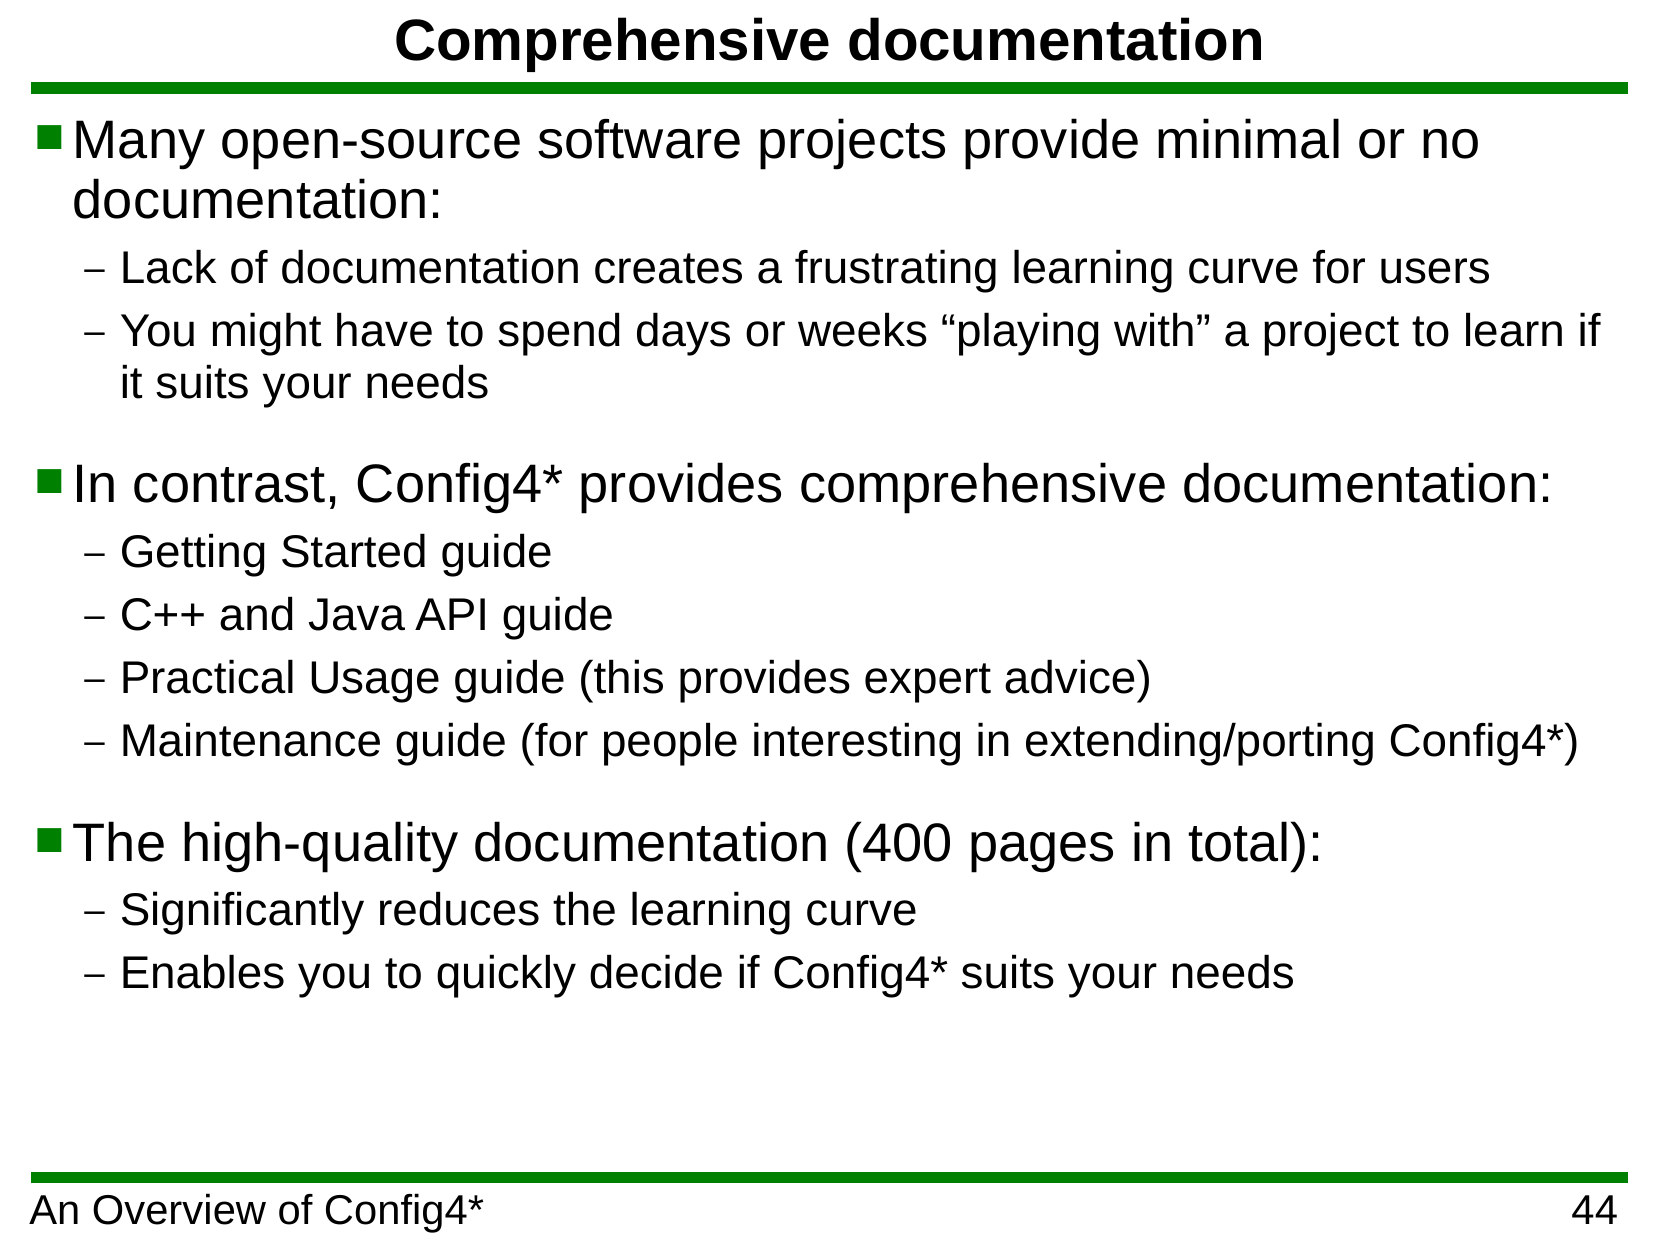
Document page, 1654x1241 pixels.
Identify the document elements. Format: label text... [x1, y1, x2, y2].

title Comprehensive documentation [31, 7, 1629, 73]
list Many open-source software projects provide minimal or no documentation: Lack of documentation creates a frustrating learning curve for users You might have to spend days or weeks “playing with” a project to learn if it suits your needs In contrast, Config4* provides comprehensive documentation: Getting Started guide C++ and Java API guide Practical Usage guide (this provides expert advice) Maintenance guide (for people interesting in extending/porting Config4*) The high-quality documentation (400 pages in total): Significantly reduces the learning curve Enables you to quickly decide if Config4* suits your needs [31, 109, 1629, 1146]
